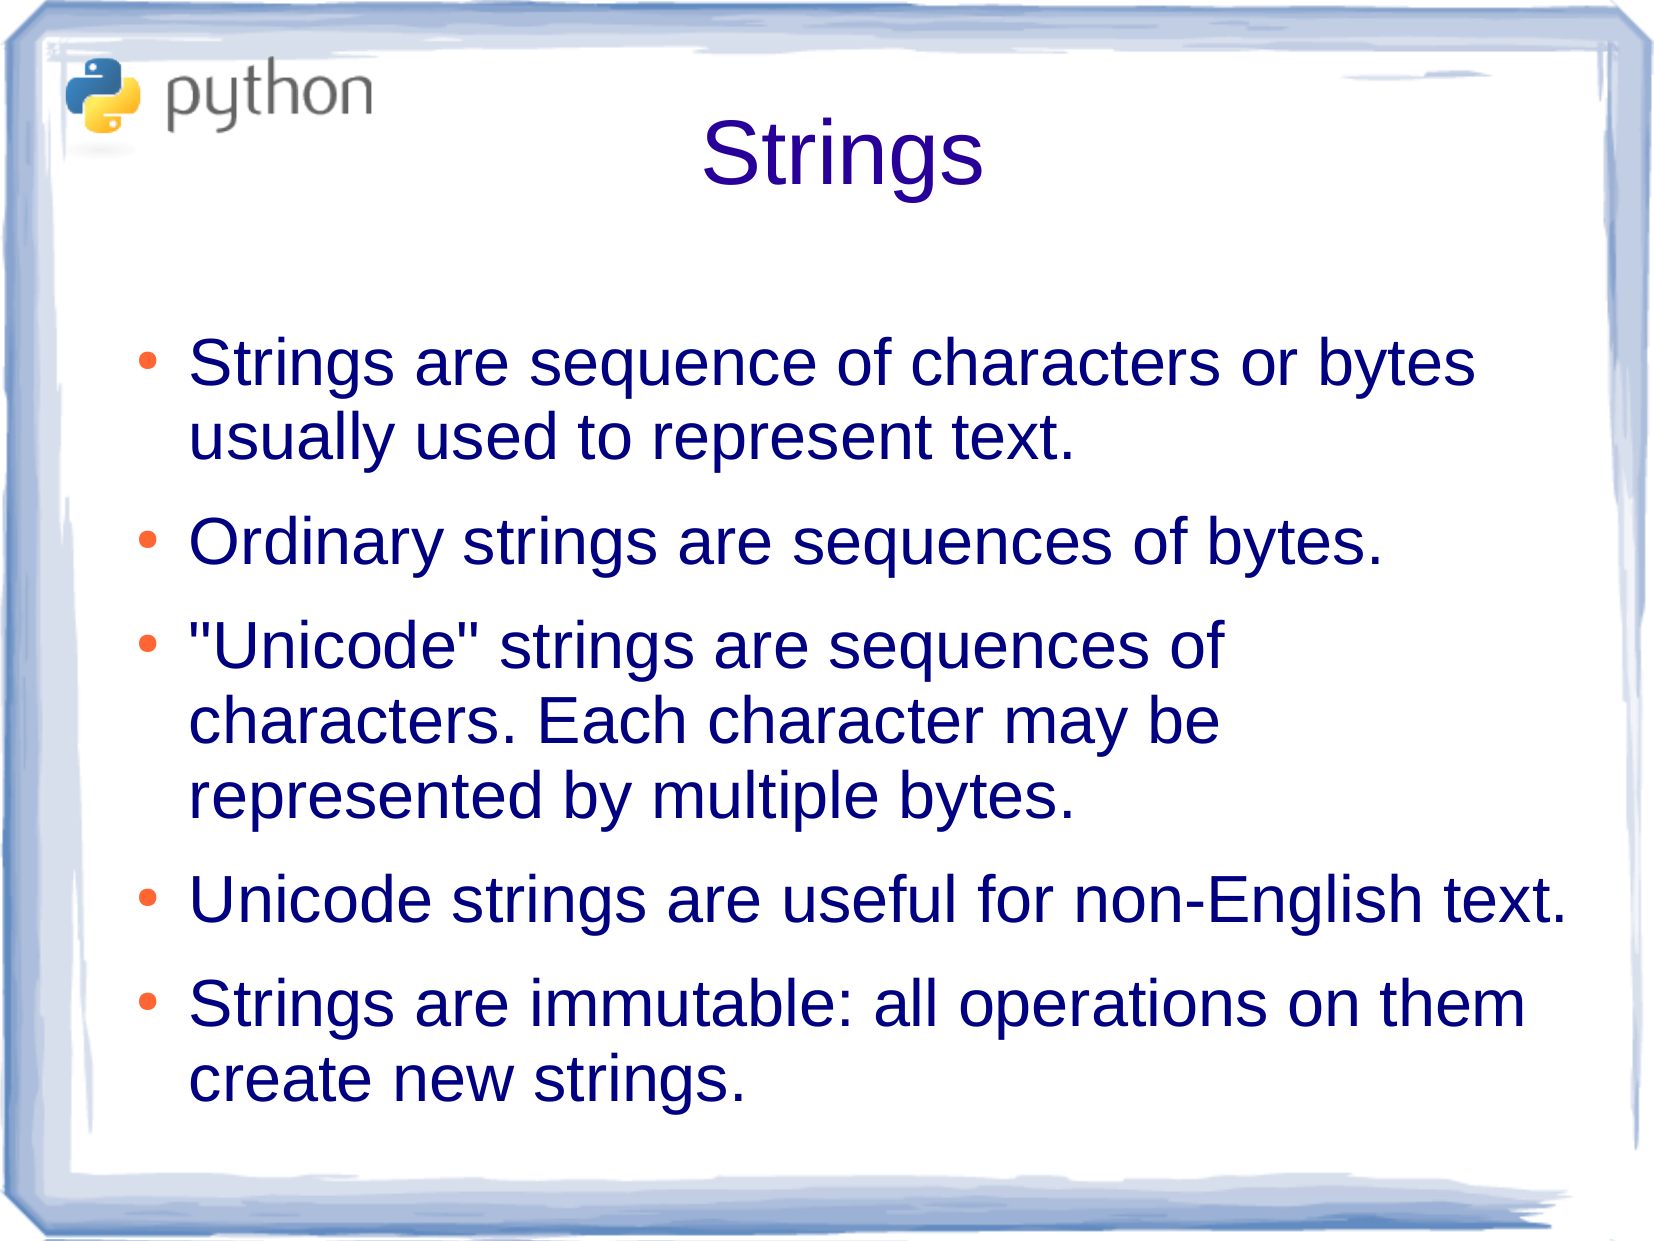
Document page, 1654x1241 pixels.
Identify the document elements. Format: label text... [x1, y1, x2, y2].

picture [0, 0, 1654, 1241]
list Strings are sequence of characters or bytes usually used to represent text. Ordinary strings are sequences of bytes. "Unicode" strings are sequences of characters. Each character may be represented by multiple bytes. Unicode strings are useful for non-English text. Strings are immutable: all operations on them create new strings. [118, 324, 1571, 1116]
title Strings [82, 49, 1571, 257]
